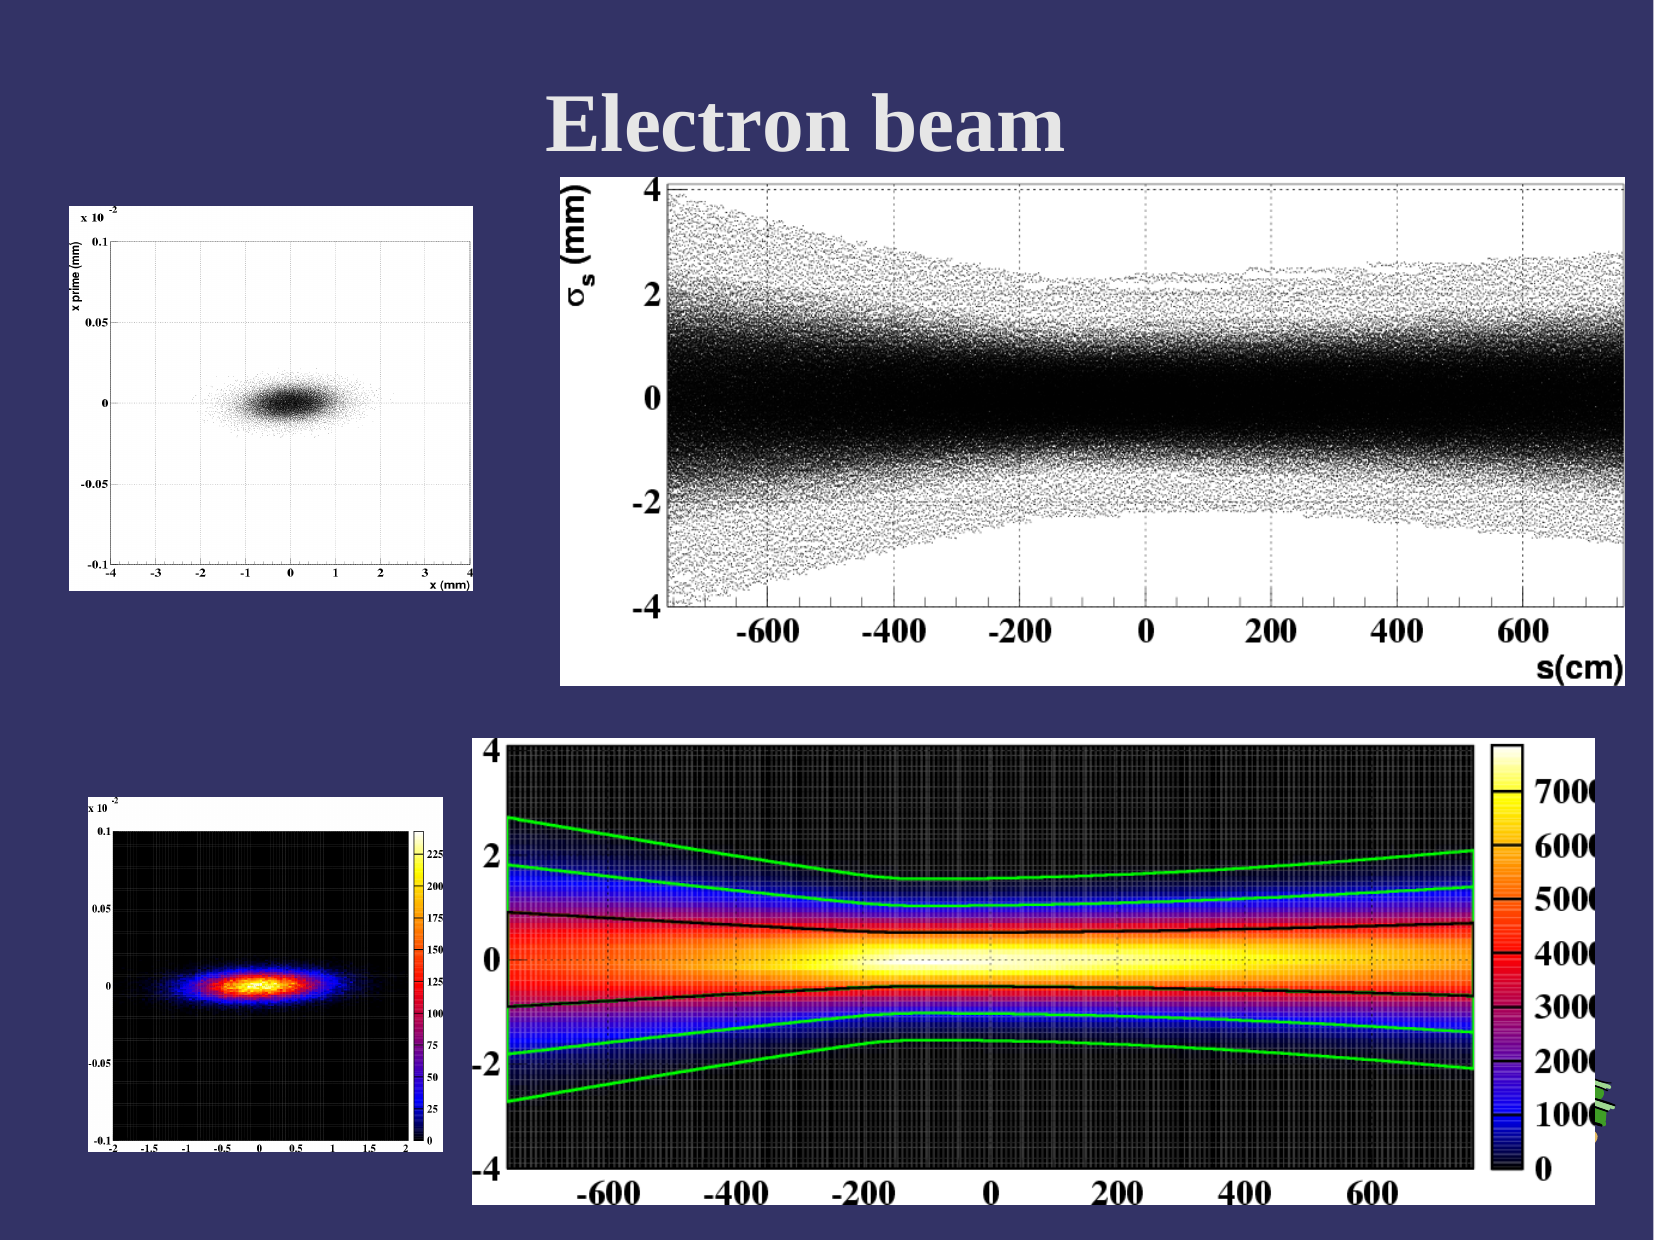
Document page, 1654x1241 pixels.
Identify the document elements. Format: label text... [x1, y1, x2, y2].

picture [88, 797, 443, 1152]
picture [472, 738, 1595, 1205]
picture [69, 206, 473, 591]
picture [560, 177, 1625, 686]
title Electron beam [121, 19, 1534, 227]
